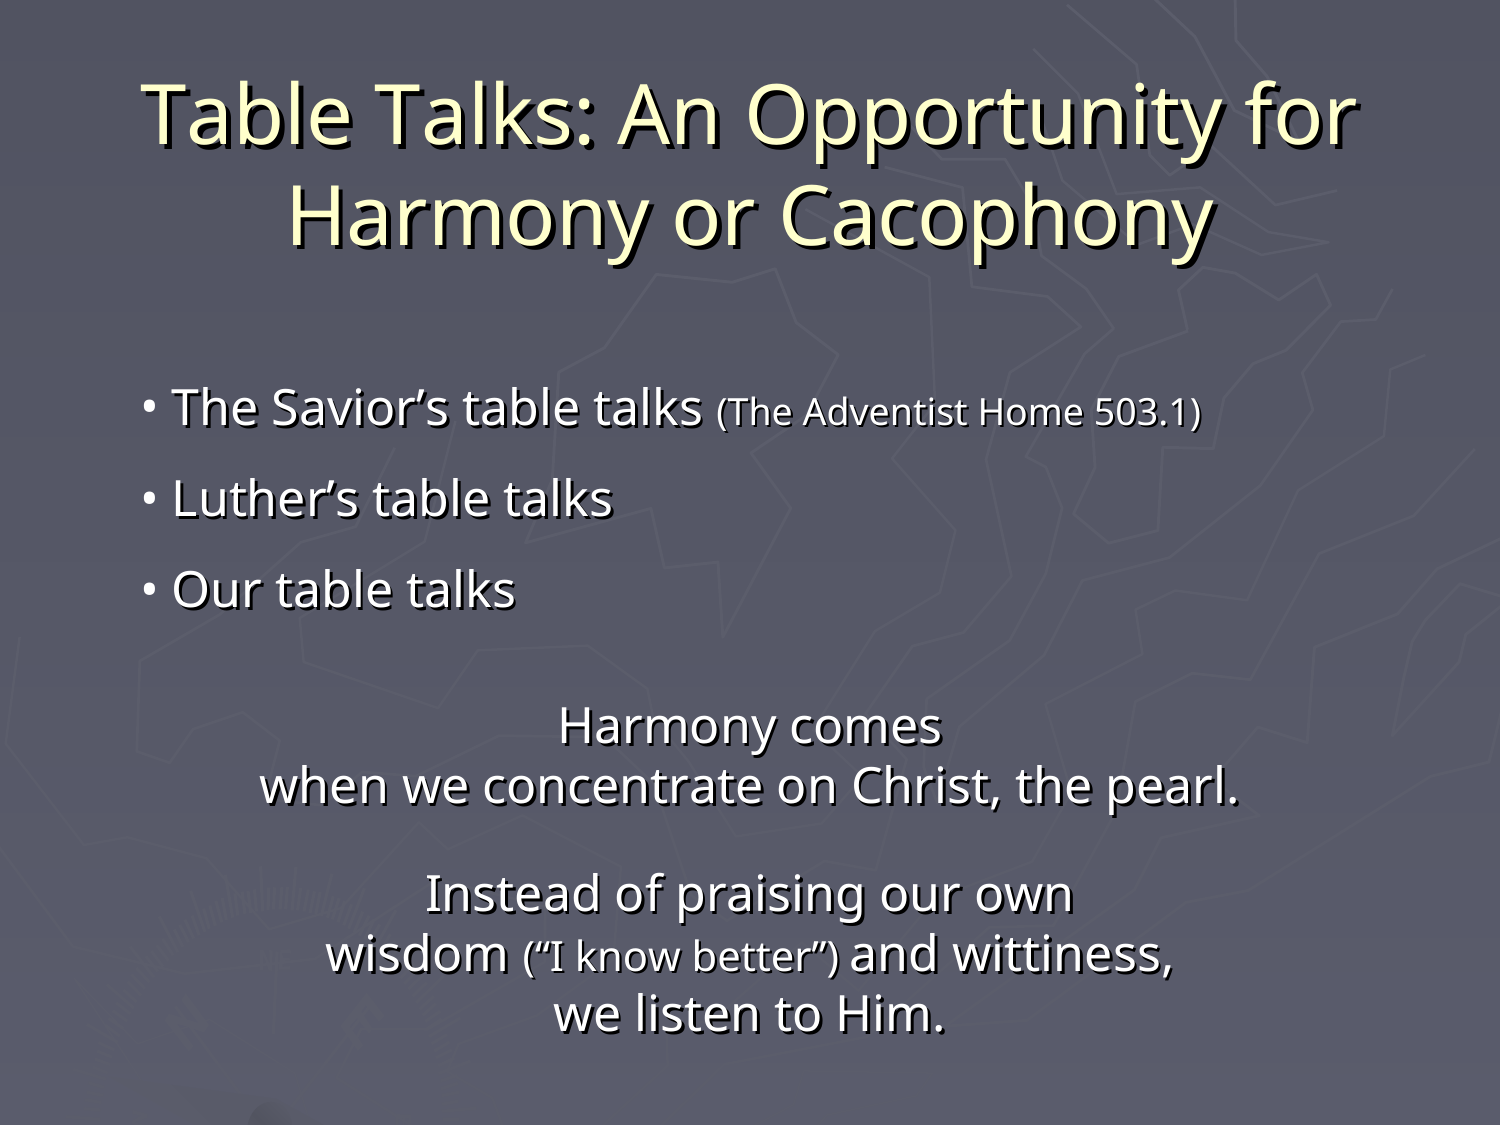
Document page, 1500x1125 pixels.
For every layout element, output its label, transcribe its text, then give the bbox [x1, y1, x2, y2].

text_box The Savior’s table talks (The Adventist Home 503.1) Luther’s table talks Our table talks [125, 367, 1431, 626]
title Table Talks: An Opportunity for Harmony or Cacophony [49, 53, 1451, 270]
text_box Harmony comes when we concentrate on Christ, the pearl. [79, 686, 1421, 822]
text_box Instead of praising our own wisdom (“I know better”) and wittiness, we listen to Him. [60, 854, 1441, 1049]
